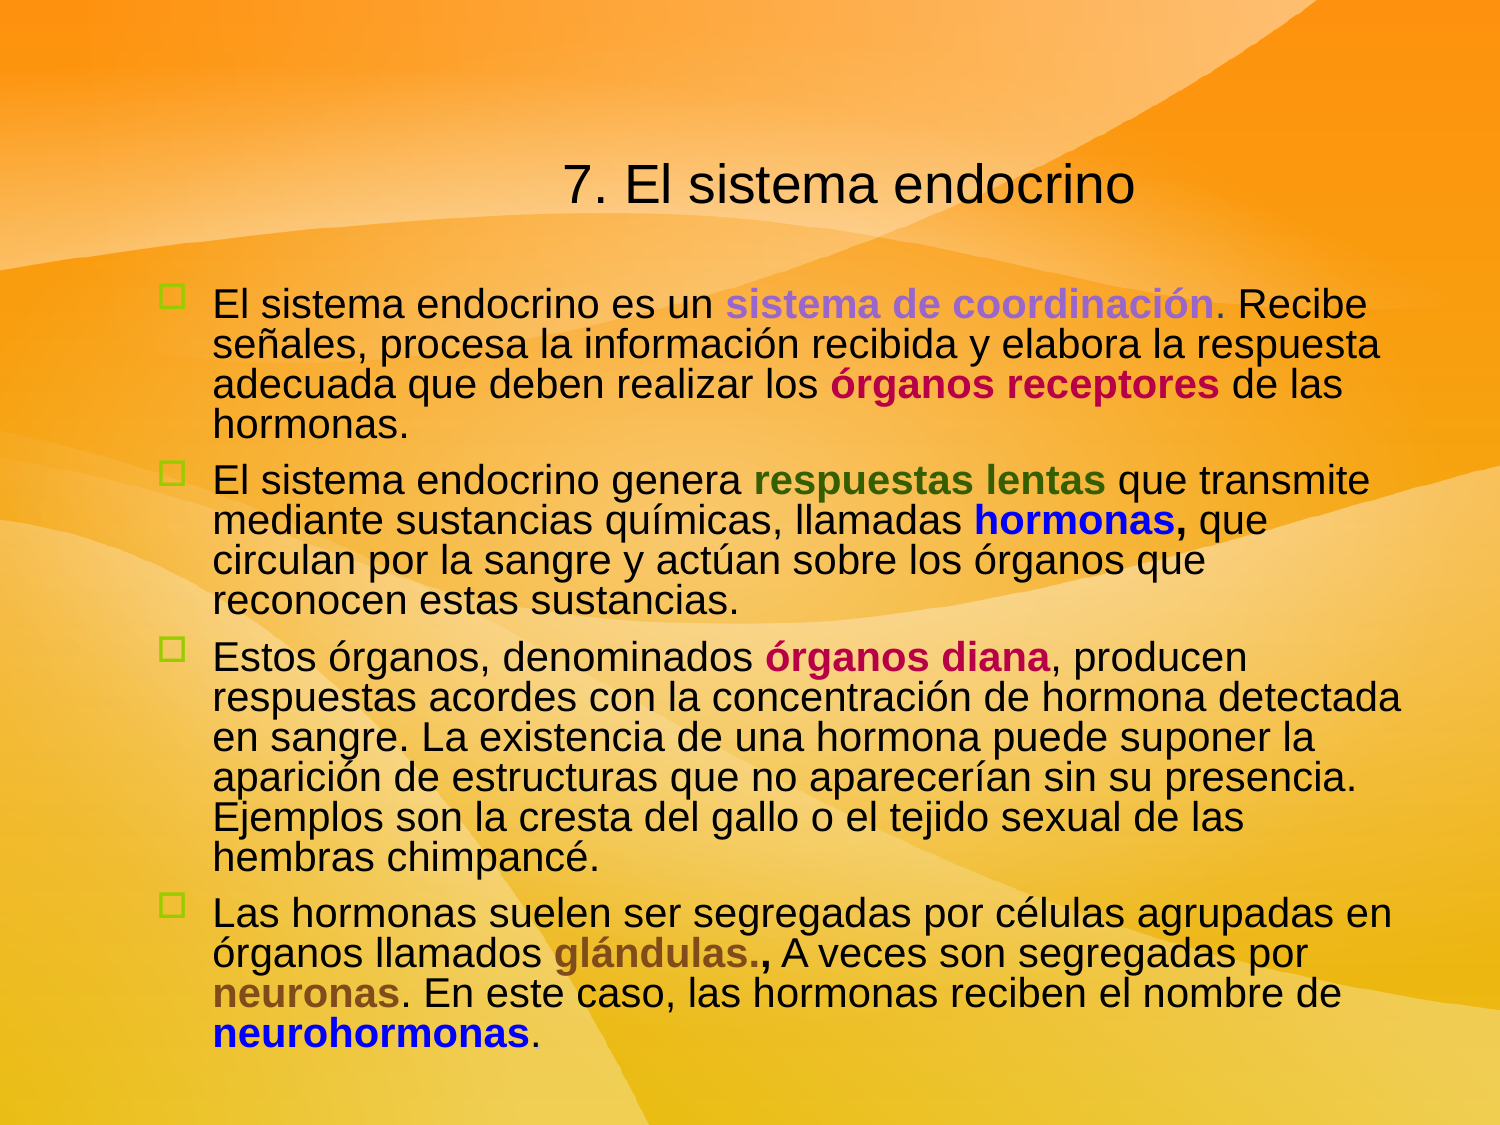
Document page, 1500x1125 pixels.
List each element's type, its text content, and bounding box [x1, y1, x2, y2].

list El sistema endocrino es un sistema de coordinación. Recibe señales, procesa la información recibida y elabora la respuesta adecuada que deben realizar los órganos receptores de las hormonas. El sistema endocrino genera respuestas lentas que transmite mediante sustancias químicas, llamadas hormonas, que circulan por la sangre y actúan sobre los órganos que reconocen estas sustancias. Estos órganos, denominados órganos diana, producen respuestas acordes con la concentración de hormona detectada en sangre. La existencia de una hormona puede suponer la aparición de estructuras que no aparecerían sin su presencia. Ejemplos son la cresta del gallo o el tejido sexual de las hembras chimpancé. Las hormonas suelen ser segregadas por células agrupadas en órganos llamados glándulas., A veces son segregadas por neuronas. En este caso, las hormonas reciben el nombre de neurohormonas. [141, 278, 1428, 1064]
picture [0, 0, 1500, 1125]
title 7. El sistema endocrino [274, 75, 1425, 278]
